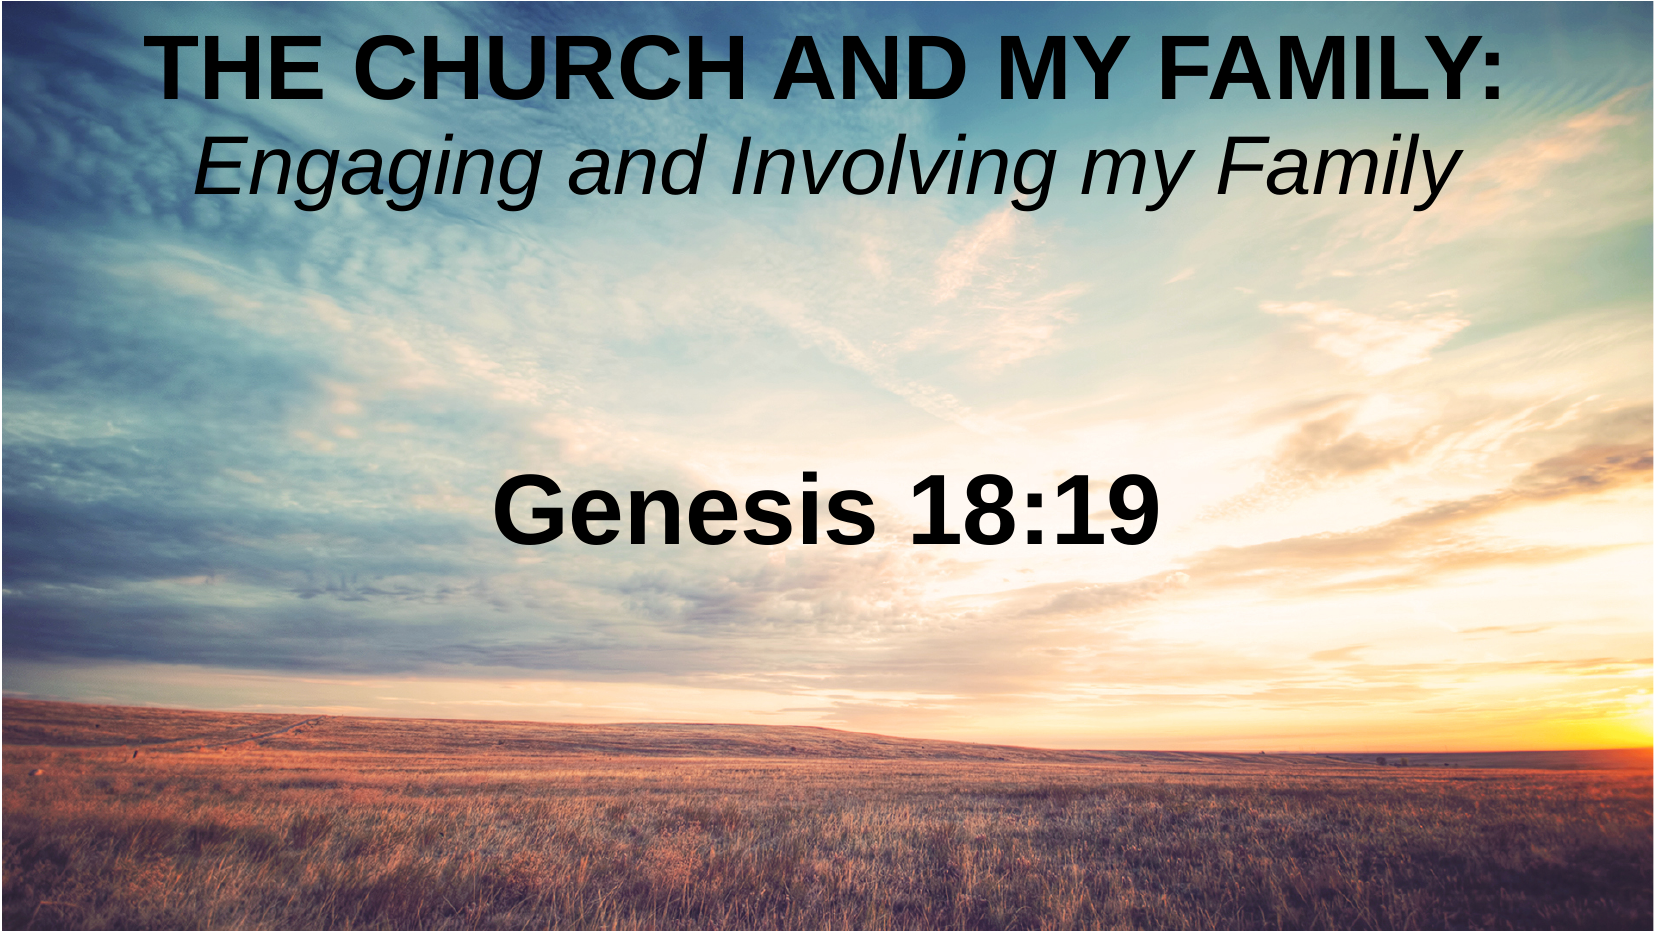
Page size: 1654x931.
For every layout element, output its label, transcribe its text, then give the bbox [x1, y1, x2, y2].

subtitle Genesis 18:19 [82, 240, 1571, 780]
picture [2, 1, 1654, 931]
title THE CHURCH AND MY FAMILY: Engaging and Involving my Family [82, 16, 1571, 213]
